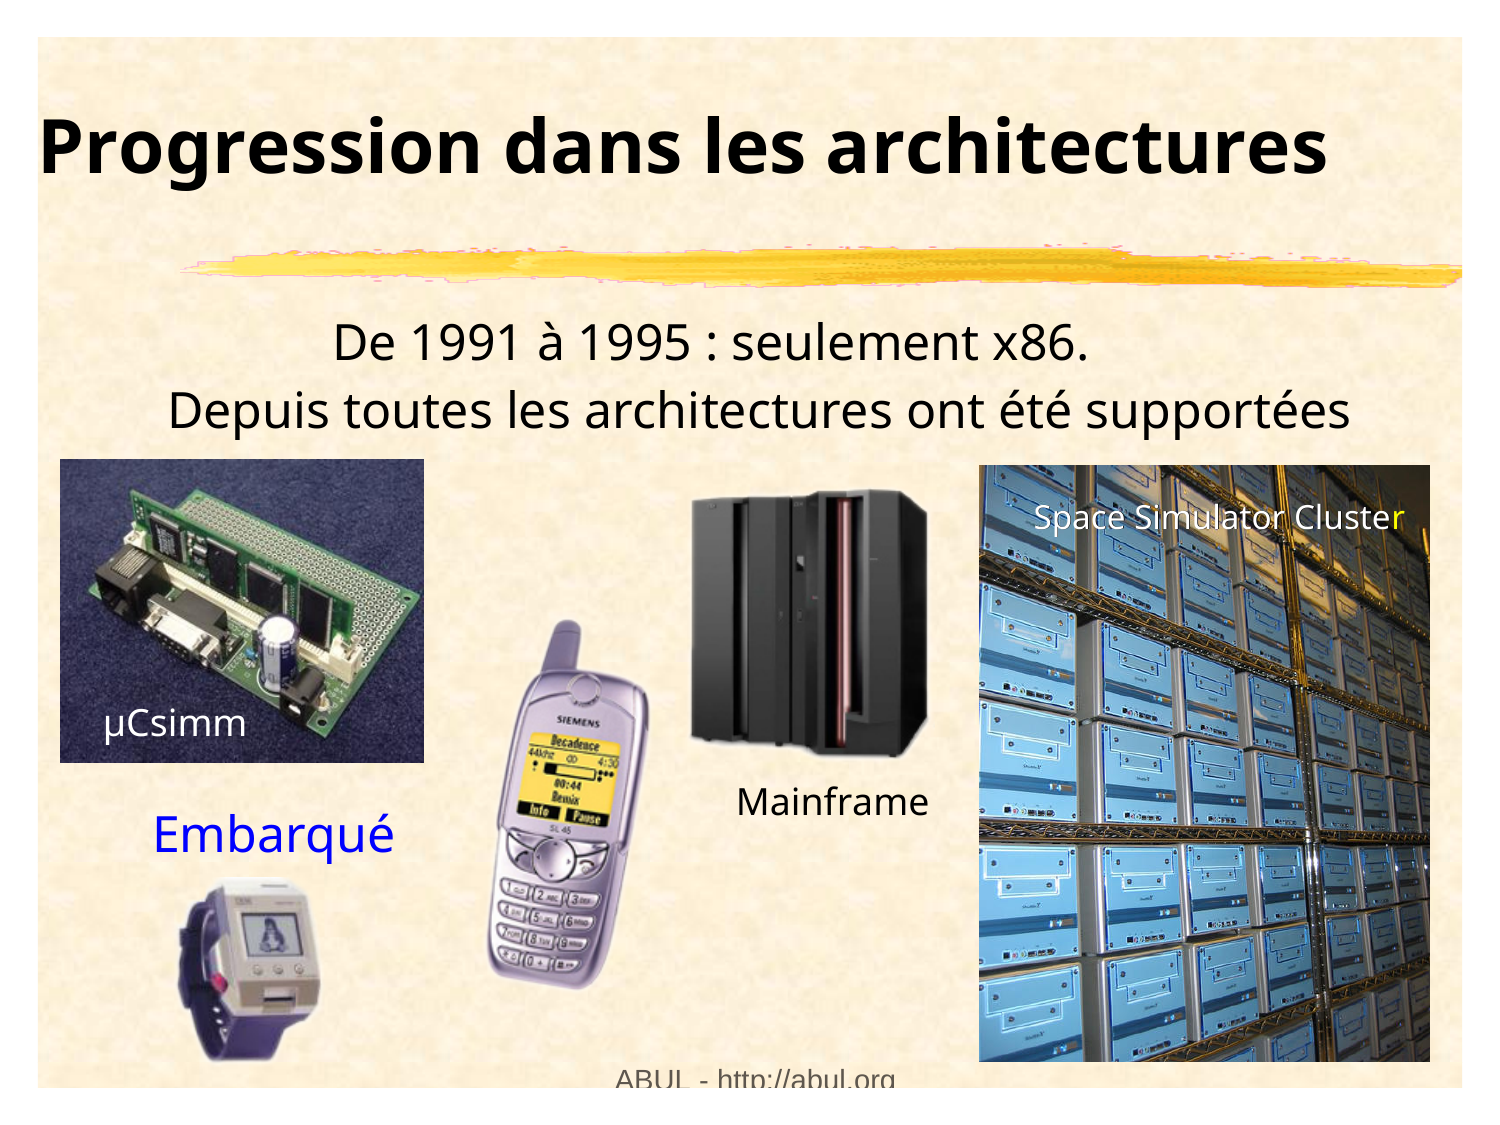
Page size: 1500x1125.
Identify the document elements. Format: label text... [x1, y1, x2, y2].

text_box De 1991 à 1995 : seulement x86. Depuis toutes les architectures ont été supportées [112, 306, 1395, 424]
picture [639, 1081, 649, 1088]
text_box Embarqué [140, 799, 410, 861]
title Progression dans les architectures [37, 37, 1500, 251]
picture [883, 1076, 891, 1088]
text_box Mainframe [723, 775, 937, 820]
picture [620, 1073, 627, 1082]
text_box Space Simulator Cluster [1021, 493, 1435, 533]
picture [858, 1076, 866, 1088]
picture [738, 1076, 743, 1088]
picture [639, 1072, 648, 1078]
picture [754, 1076, 761, 1088]
picture [722, 1076, 729, 1088]
picture [618, 1084, 630, 1088]
picture [37, 251, 1463, 1088]
text_box µCsimm [91, 696, 256, 741]
picture [811, 1076, 818, 1088]
picture [794, 1082, 801, 1088]
